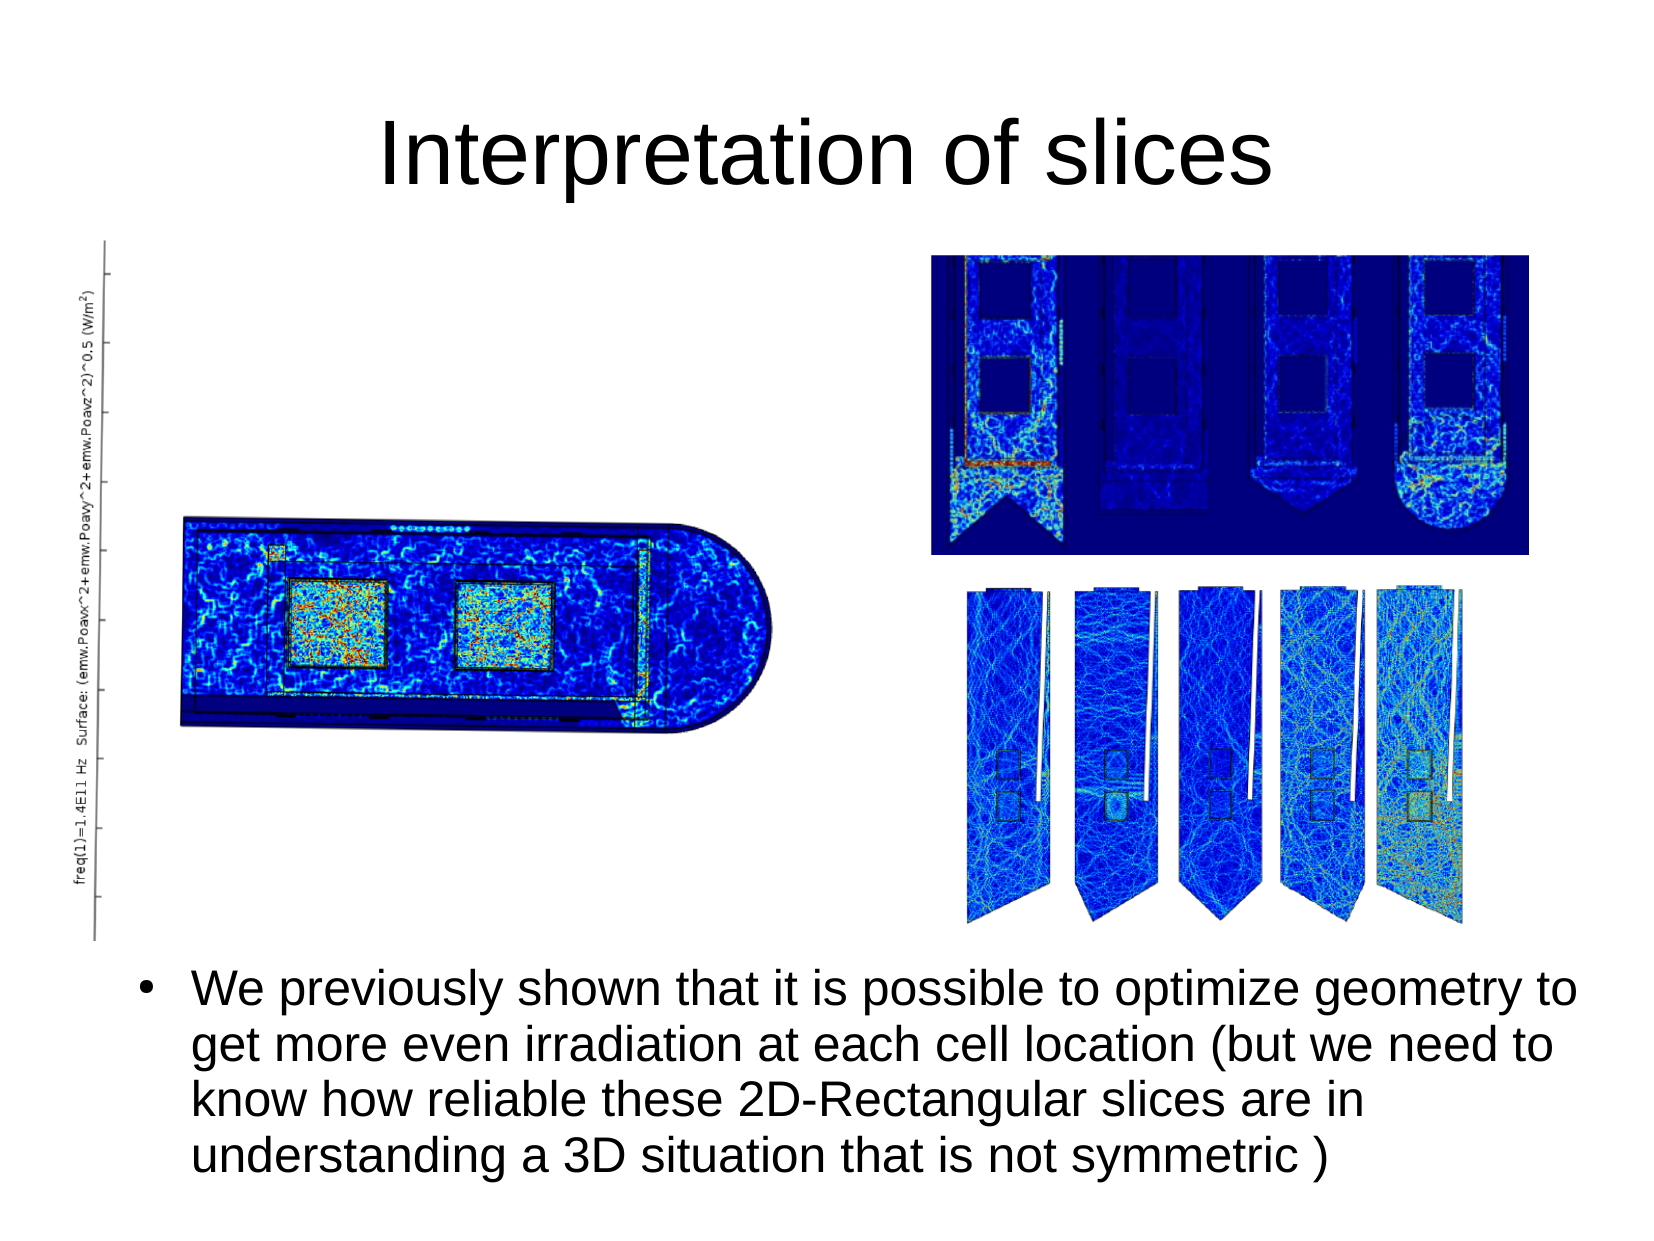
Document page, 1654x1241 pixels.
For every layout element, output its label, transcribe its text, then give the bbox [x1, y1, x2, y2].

picture [60, 240, 821, 951]
title Interpretation of slices [82, 49, 1571, 257]
list We previously shown that it is possible to optimize geometry to get more even irradiation at each cell location (but we need to know how reliable these 2D-Rectangular slices are in understanding a 3D situation that is not symmetric ) [120, 960, 1609, 1195]
picture [934, 584, 1502, 928]
picture [930, 254, 1529, 556]
